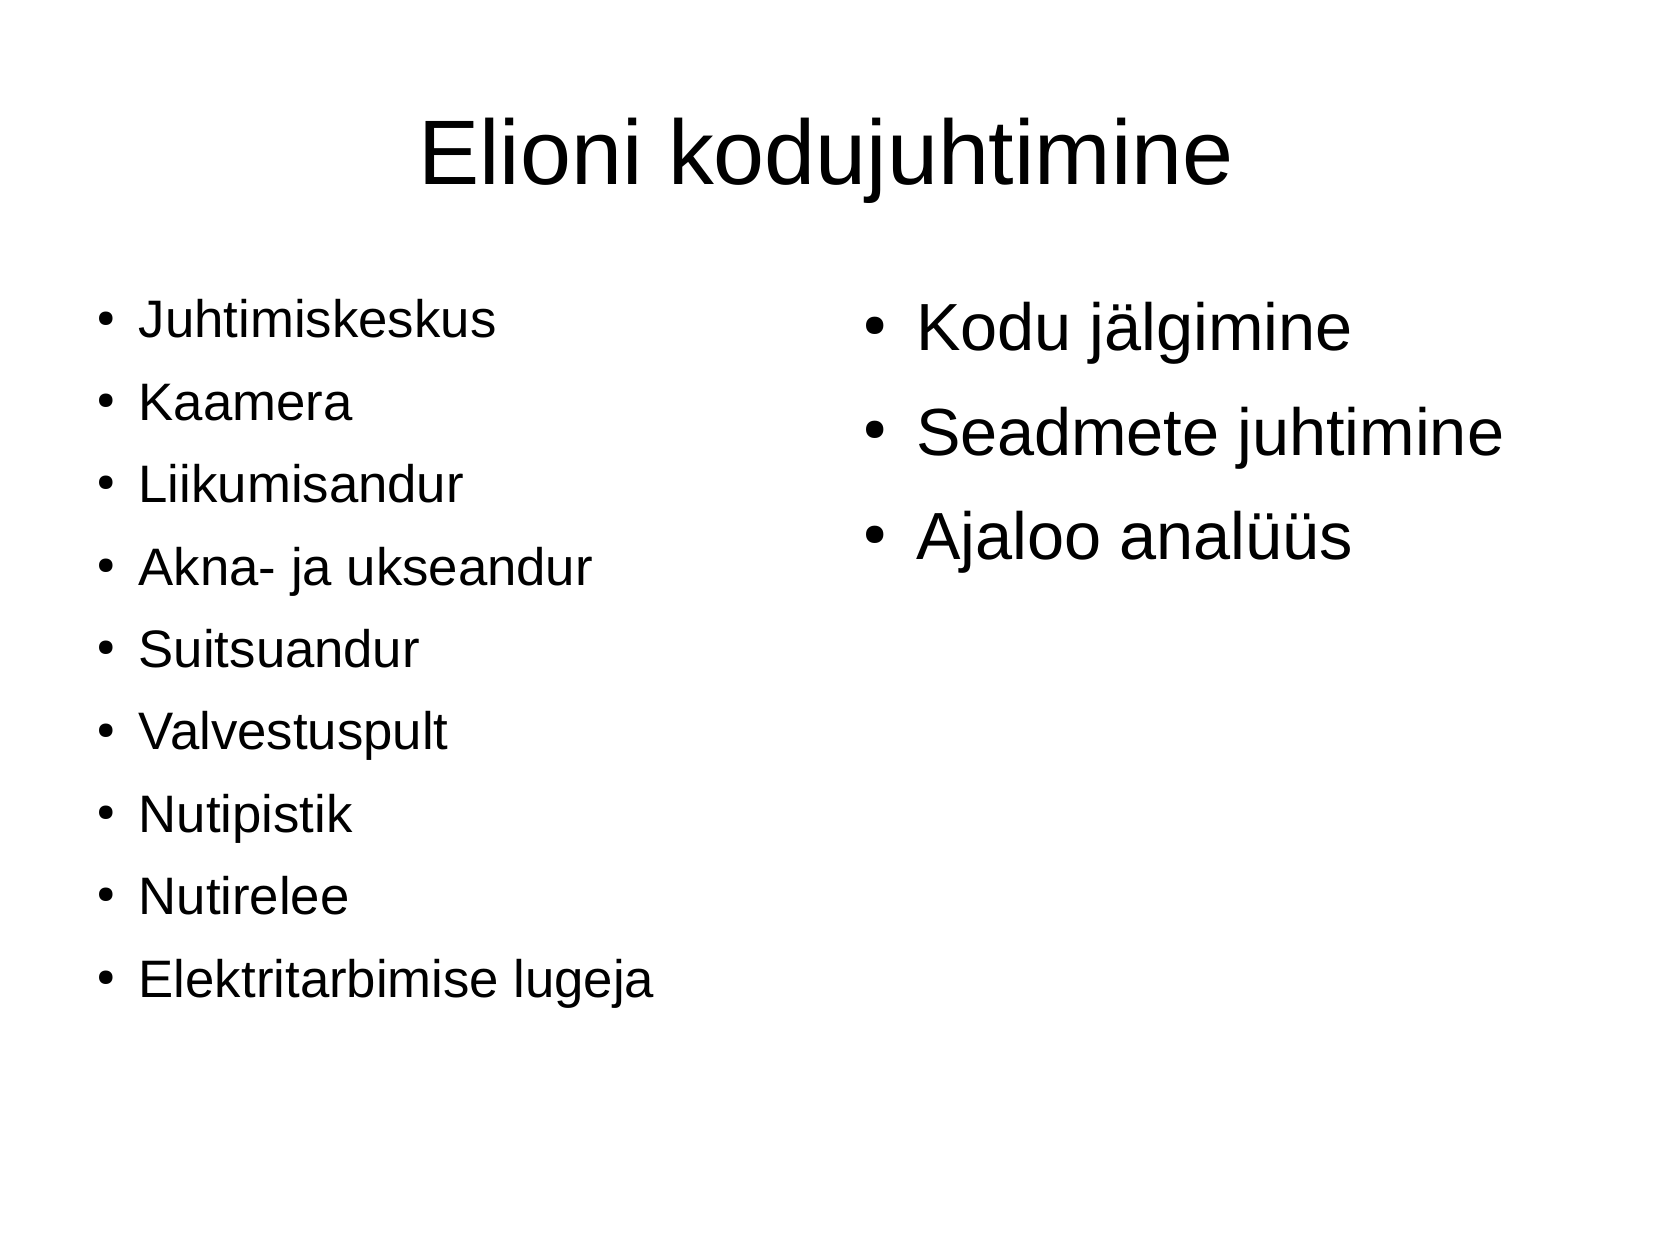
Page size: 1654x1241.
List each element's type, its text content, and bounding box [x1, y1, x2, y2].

title Elioni kodujuhtimine [82, 49, 1571, 257]
list Kodu jälgimine Seadmete juhtimine Ajaloo analüüs [845, 290, 1572, 1010]
list Juhtimiskeskus Kaamera Liikumisandur Akna- ja ukseandur Suitsuandur Valvestuspult Nutipistik Nutirelee Elektritarbimise lugeja [82, 290, 809, 1010]
